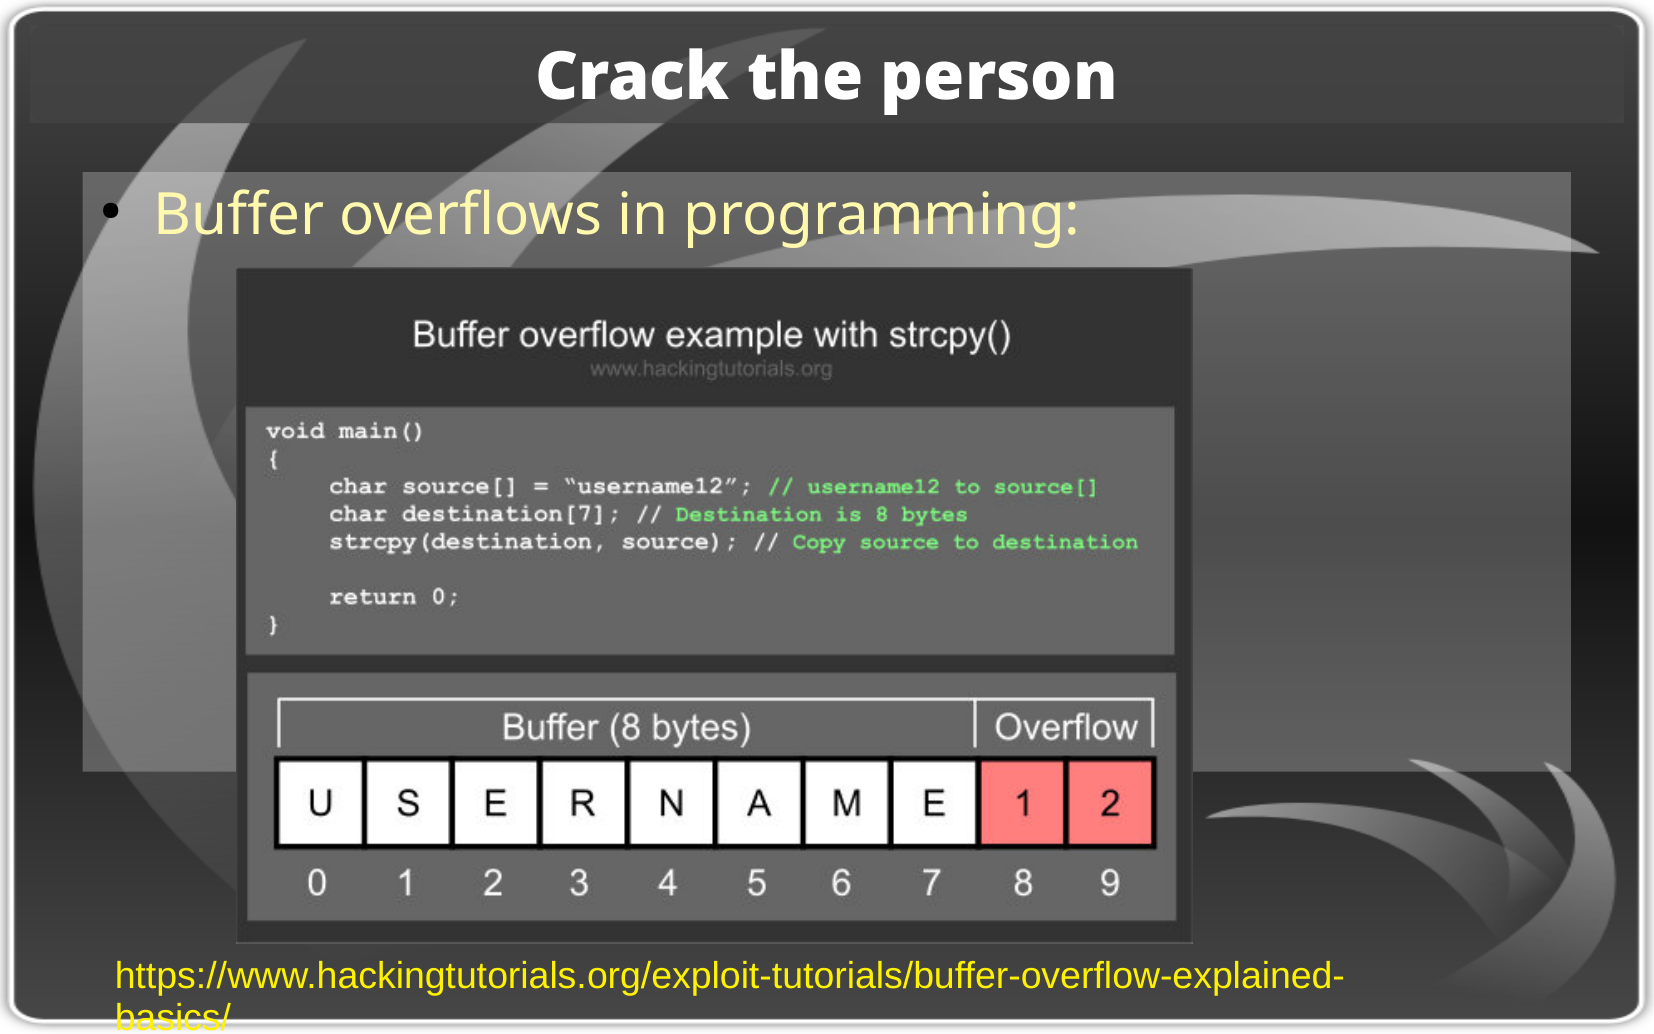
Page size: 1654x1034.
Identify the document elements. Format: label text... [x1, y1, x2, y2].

picture [0, 0, 1654, 1034]
text_box https://www.hackingtutorials.org/exploit-tutorials/buffer-overflow-explained-basics/ [99, 947, 1477, 1004]
title Crack the person [29, 24, 1625, 124]
list Buffer overflows in programming: [82, 172, 1571, 772]
